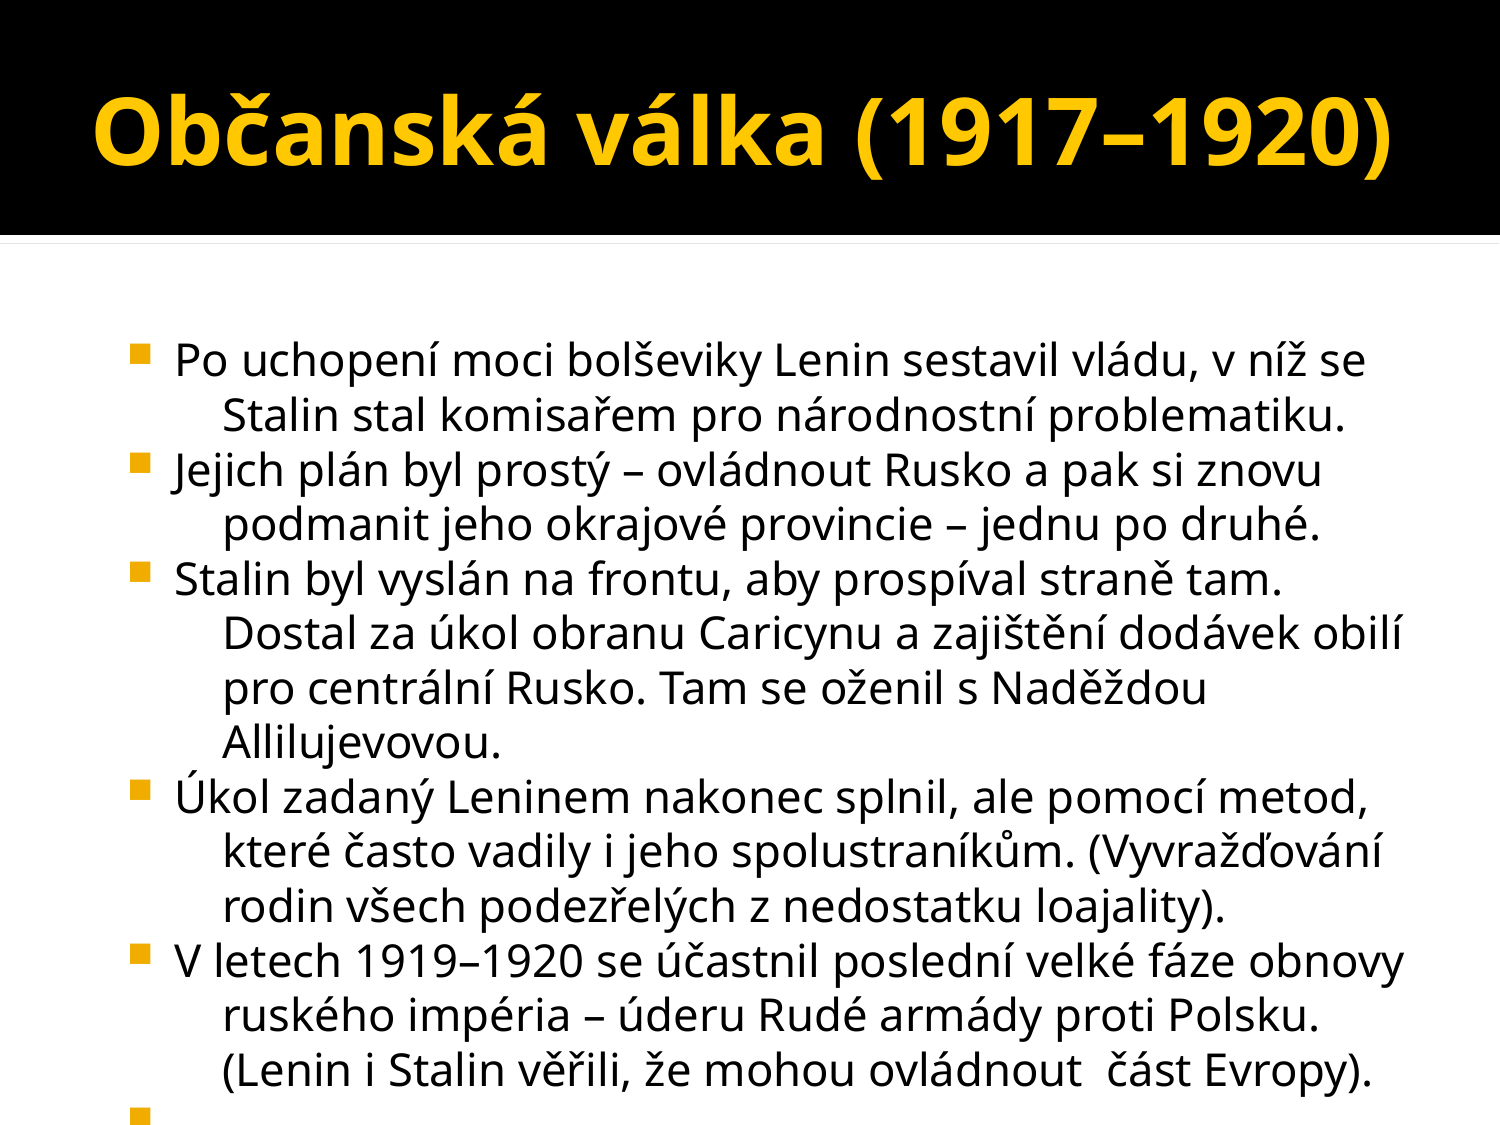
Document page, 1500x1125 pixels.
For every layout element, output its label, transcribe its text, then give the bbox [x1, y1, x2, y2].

title Občanská válka (1917–1920) [75, 25, 1426, 232]
list Po uchopení moci bolševiky Lenin sestavil vládu, v níž se Stalin stal komisařem pro národnostní problematiku. Jejich plán byl prostý – ovládnout Rusko a pak si znovu podmanit jeho okrajové provincie – jednu po druhé. Stalin byl vyslán na frontu, aby prospíval straně tam. Dostal za úkol obranu Caricynu a zajištění dodávek obilí pro centrální Rusko. Tam se oženil s Naděždou Allilujevovou. Úkol zadaný Leninem nakonec splnil, ale pomocí metod, které často vadily i jeho spolustraníkům. (Vyvražďování rodin všech podezřelých z nedostatku loajality). V letech 1919–1920 se účastnil poslední velké fáze obnovy ruského impéria – úderu Rudé armády proti Polsku. (Lenin i Stalin věřili, že mohou ovládnout část Evropy). [82, 316, 1433, 1125]
